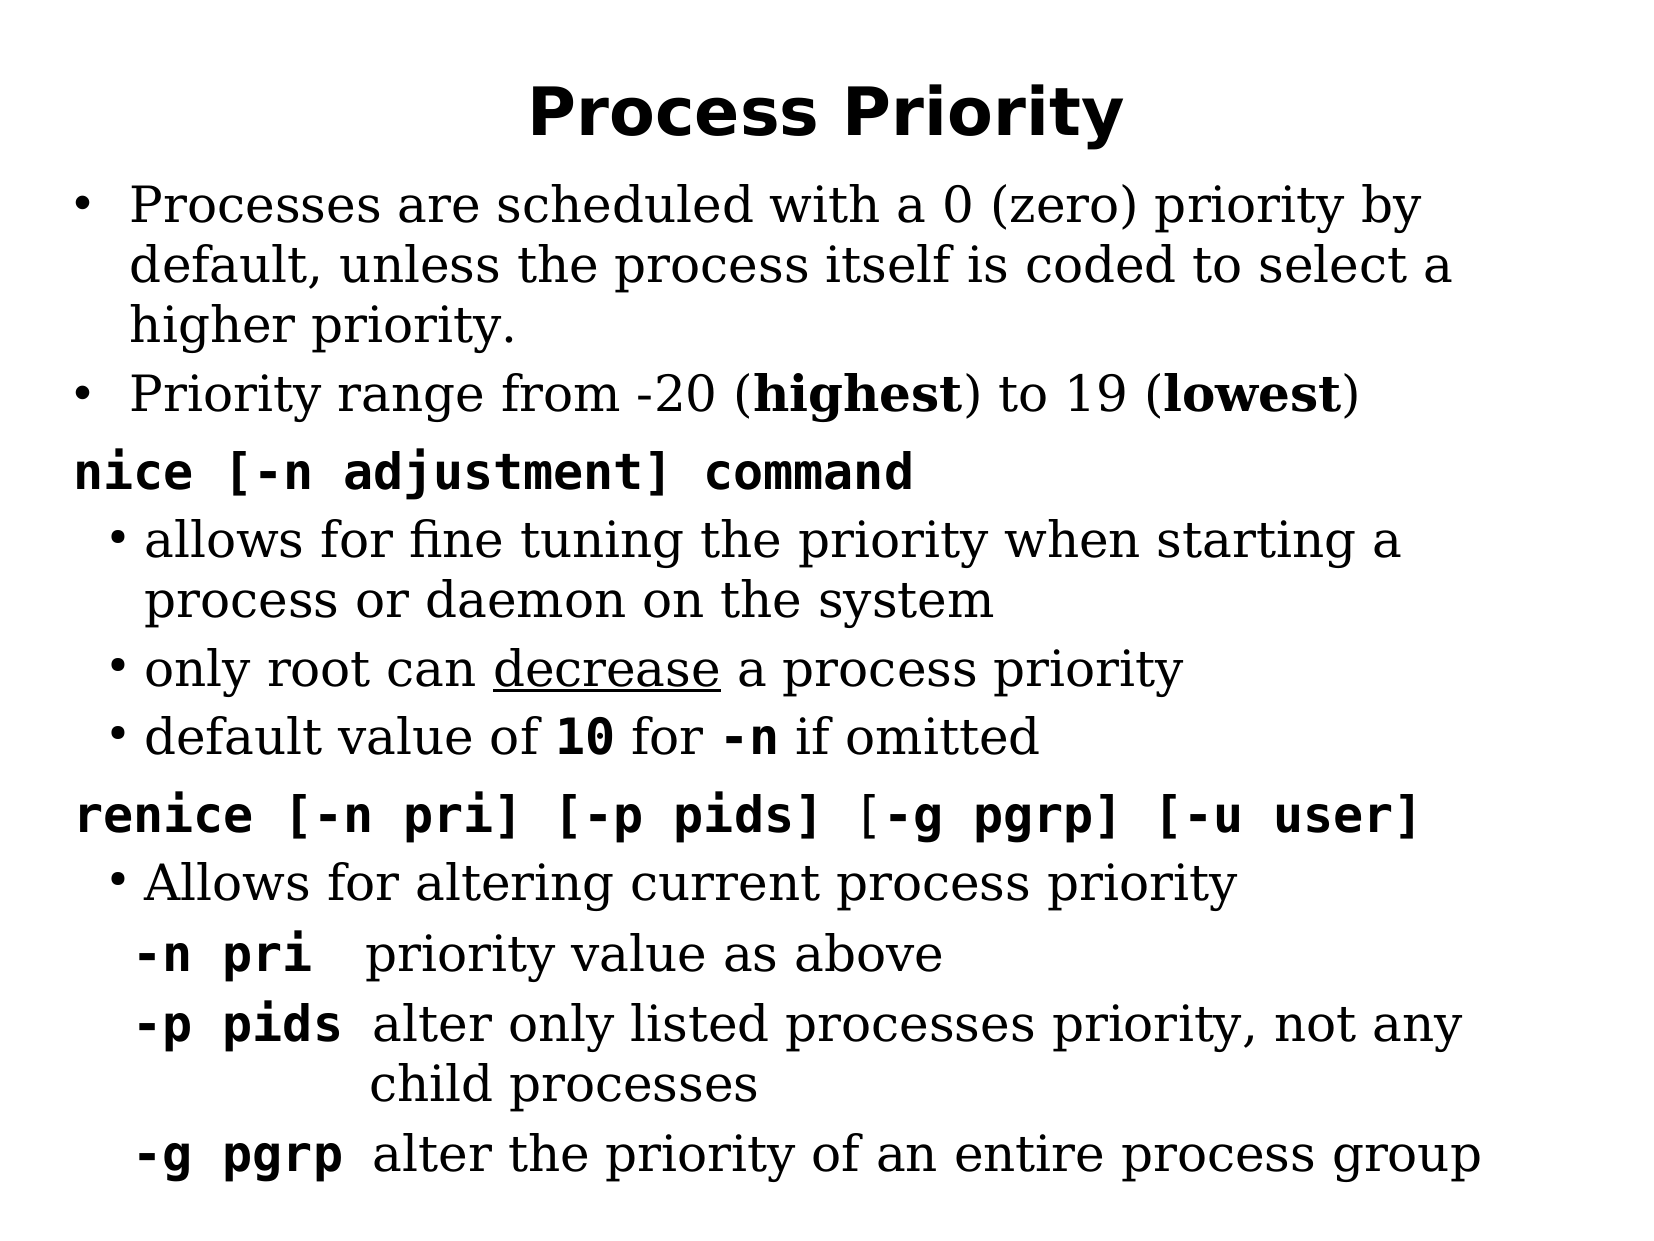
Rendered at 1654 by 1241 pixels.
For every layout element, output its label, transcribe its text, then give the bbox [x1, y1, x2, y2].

list Processes are scheduled with a 0 (zero) priority by default, unless the process itself is coded to select a higher priority. Priority range from -20 (highest) to 19 (lowest) nice [-n adjustment] command allows for fine tuning the priority when starting a process or daemon on the system only root can decrease a process priority default value of 10 for -n if omitted renice [-n pri] [-p pids] [-g pgrp] [-u user] Allows for altering current process priority -n pri priority value as above -p pids alter only listed processes priority, not any child processes -g pgrp alter the priority of an entire process group [59, 164, 1565, 1190]
title Process Priority [123, 60, 1530, 156]
